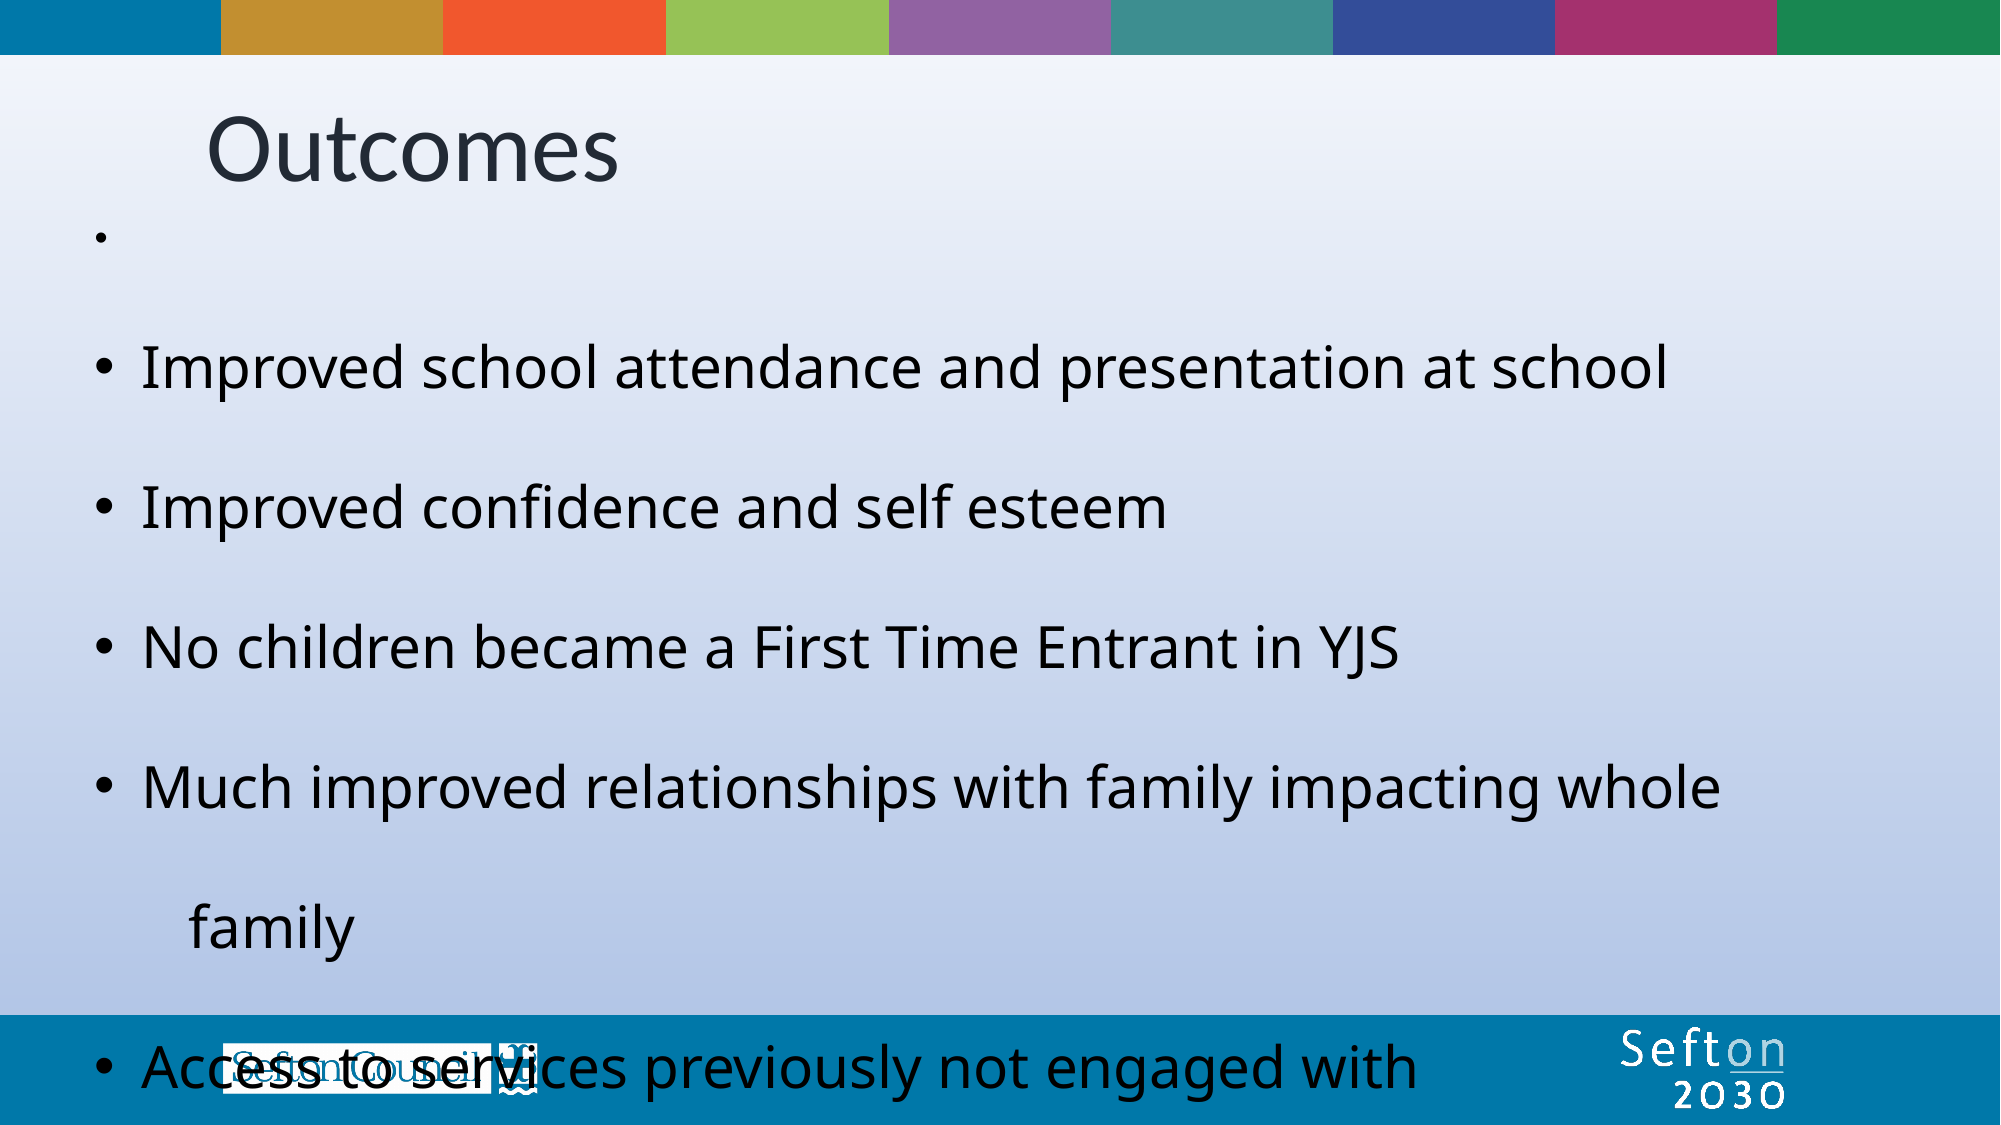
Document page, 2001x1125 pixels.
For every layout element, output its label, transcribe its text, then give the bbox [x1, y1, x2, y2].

text_box Improved school attendance and presentation at school Improved confidence and self esteem No children became a First Time Entrant in YJS Much improved relationships with family impacting whole family Access to services previously not engaged with [79, 207, 1845, 956]
title Outcomes [191, 62, 1748, 207]
